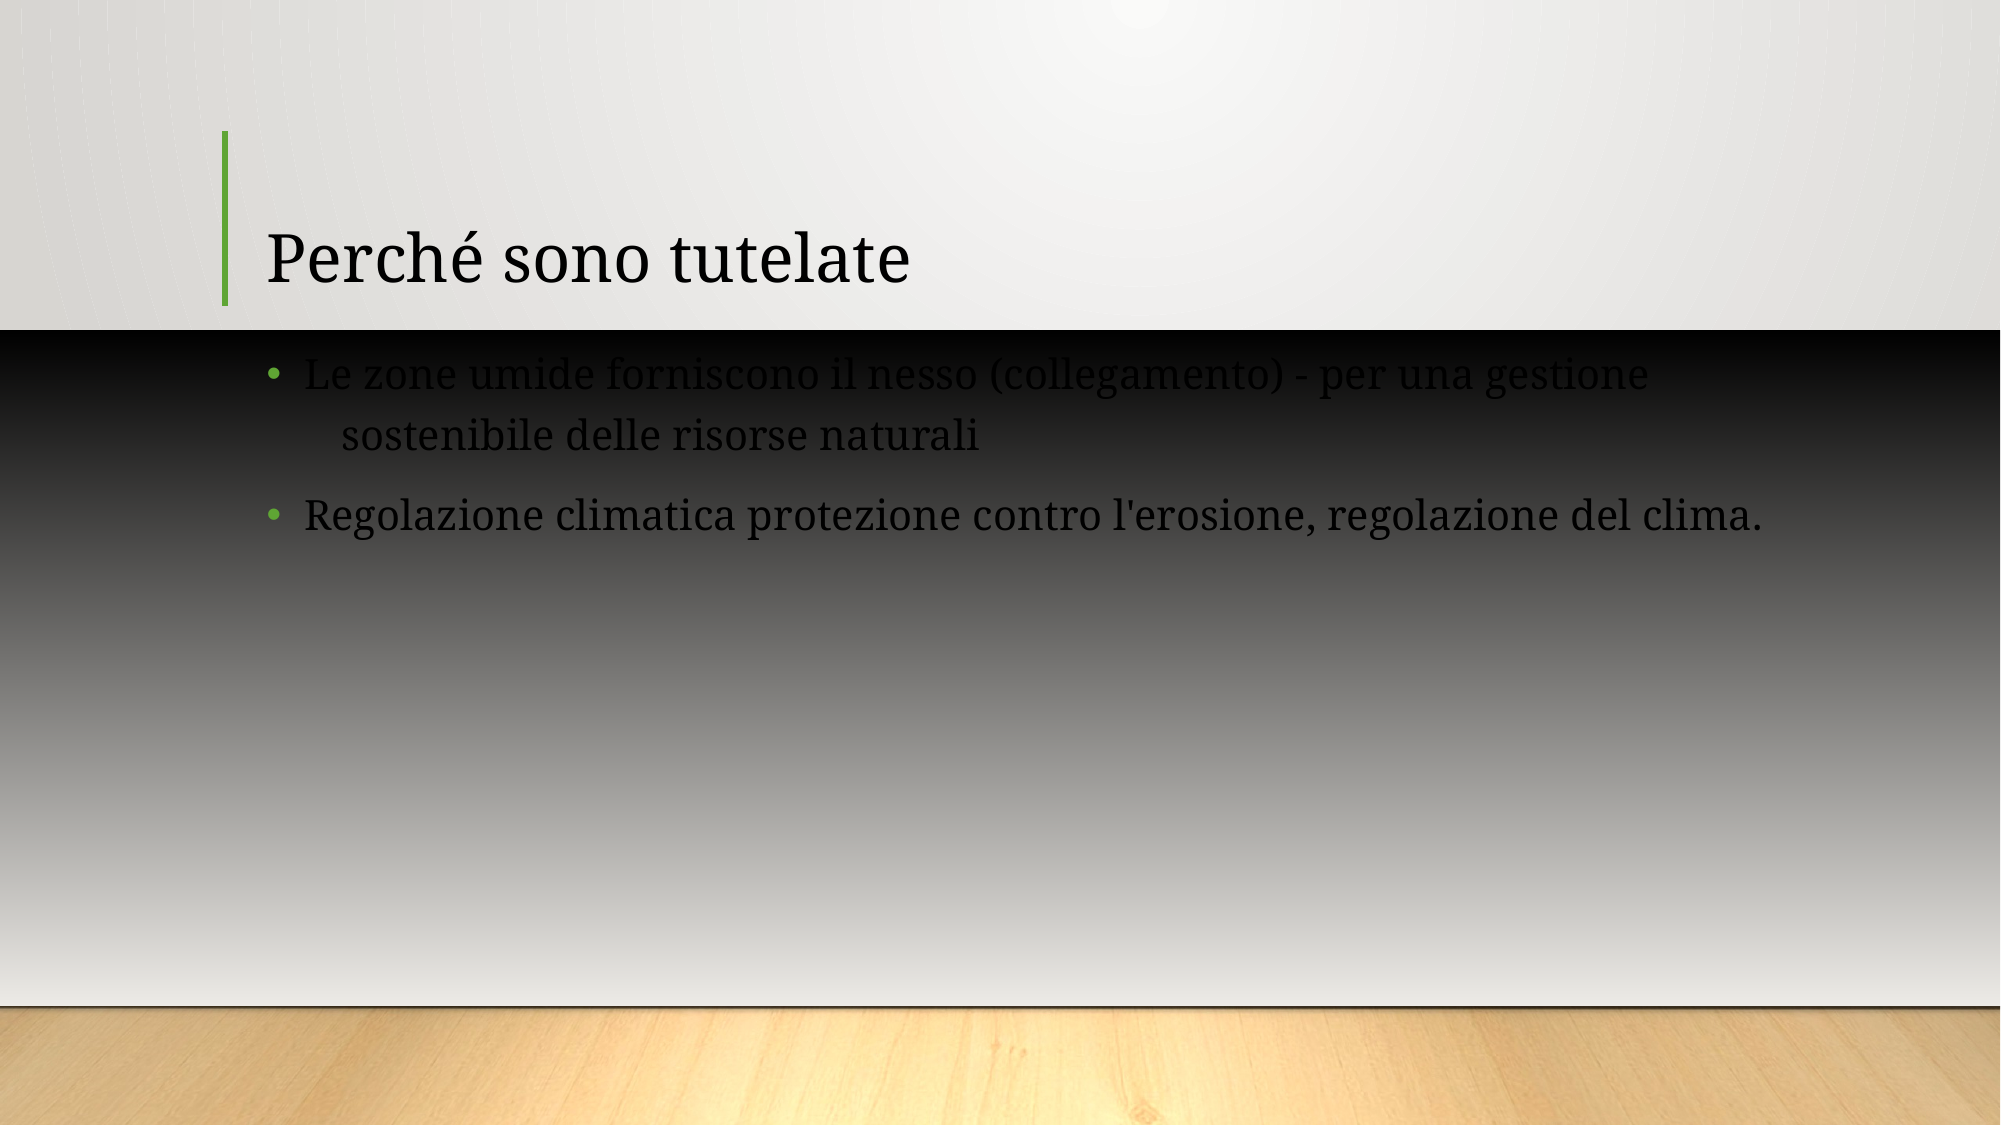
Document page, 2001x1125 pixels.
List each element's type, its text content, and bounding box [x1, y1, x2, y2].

title Perché sono tutelate [251, 131, 1814, 305]
list Le zone umide forniscono il nesso (collegamento) - per una gestione sostenibile delle risorse naturali Regolazione climatica protezione contro l'erosione, regolazione del clima. [251, 330, 1814, 897]
